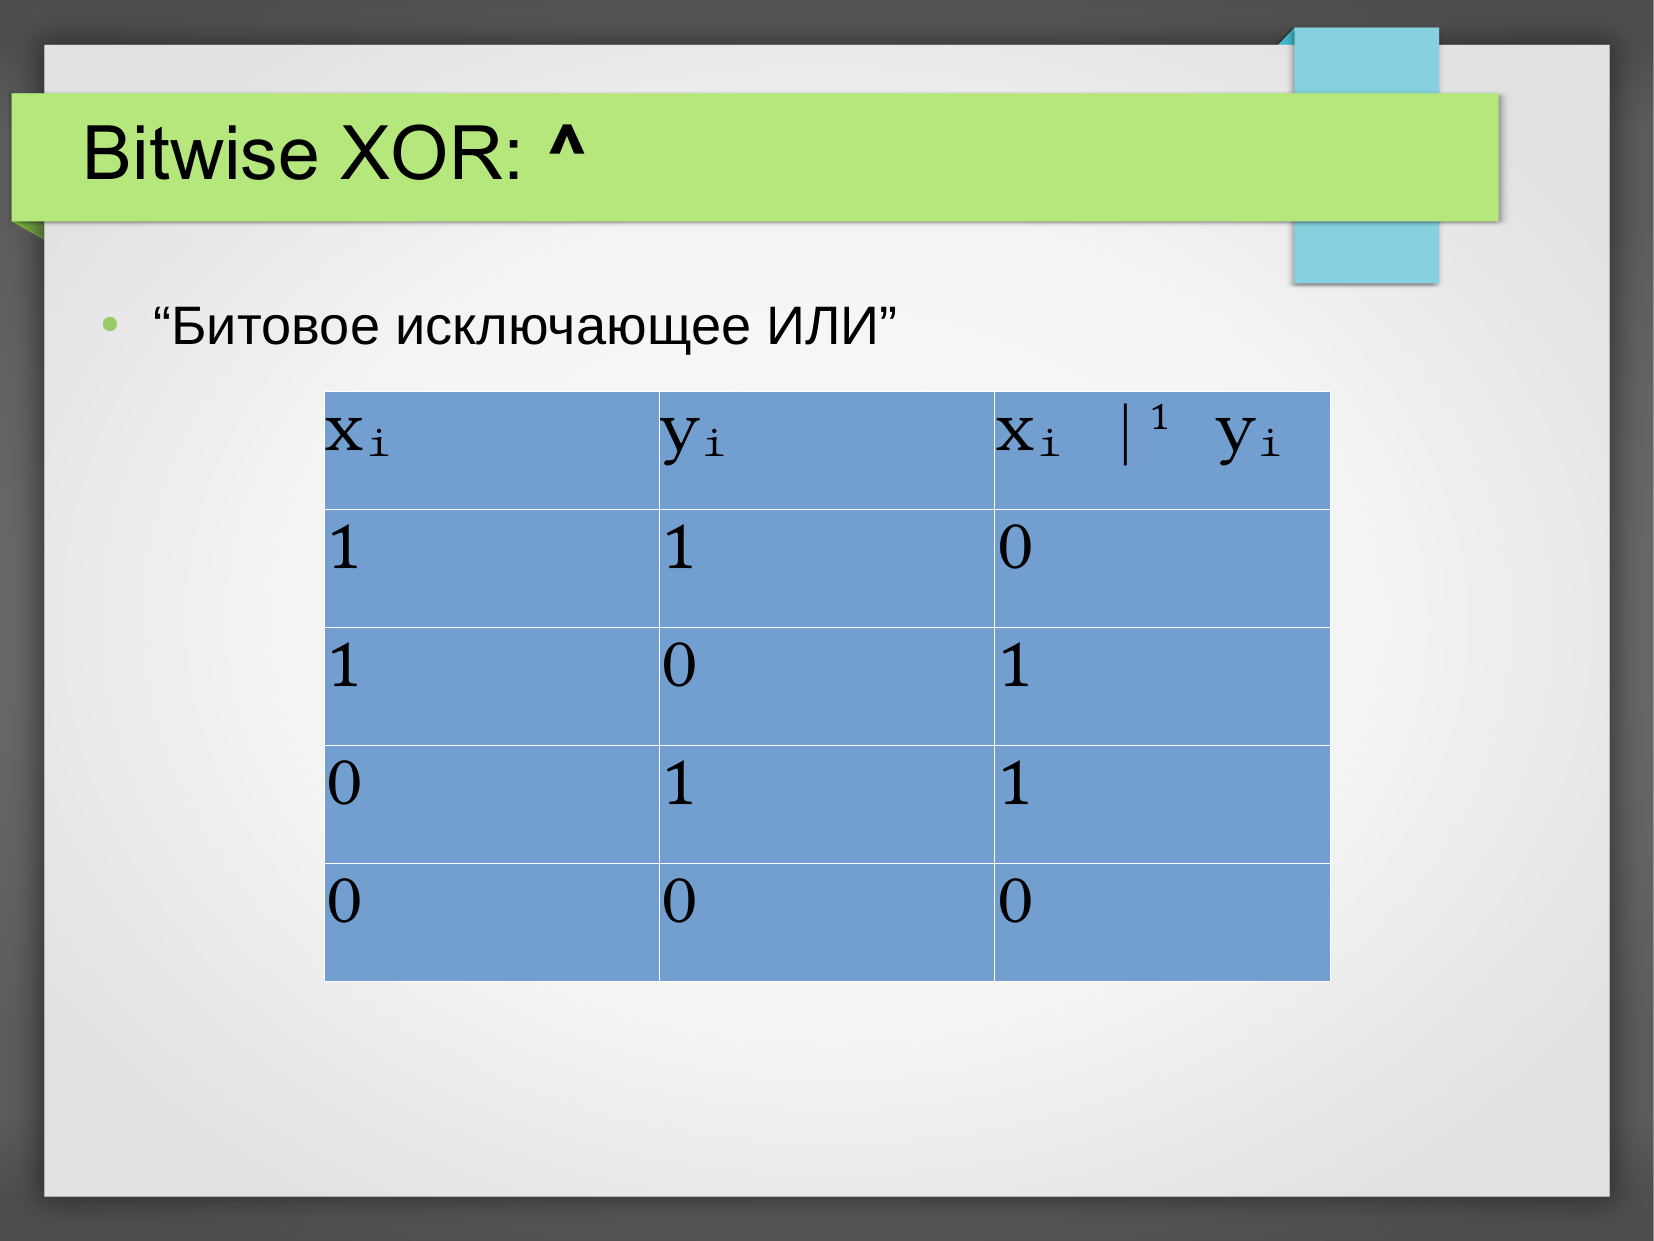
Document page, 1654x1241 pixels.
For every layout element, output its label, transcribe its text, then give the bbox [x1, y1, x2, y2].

table_cell 1 [995, 628, 1330, 745]
table_cell 0 [660, 628, 994, 745]
picture [0, 0, 1654, 1241]
table_cell 1 [660, 746, 994, 863]
table_cell 1 [995, 746, 1330, 863]
table_cell 0 [995, 510, 1330, 627]
table_cell 1 [325, 628, 659, 745]
table_header yi [660, 392, 994, 509]
table_cell 0 [325, 746, 659, 863]
list “Битовое исключающее ИЛИ” [82, 295, 1571, 1015]
table_header xi |1 yi [995, 392, 1330, 509]
table_cell 1 [660, 510, 994, 627]
table_cell 0 [995, 864, 1330, 981]
table_header xi [325, 392, 659, 509]
title Bitwise XOR: ^ [82, 94, 1264, 213]
table_cell 0 [660, 864, 994, 981]
table_cell 1 [325, 510, 659, 627]
table_cell 0 [325, 864, 659, 981]
